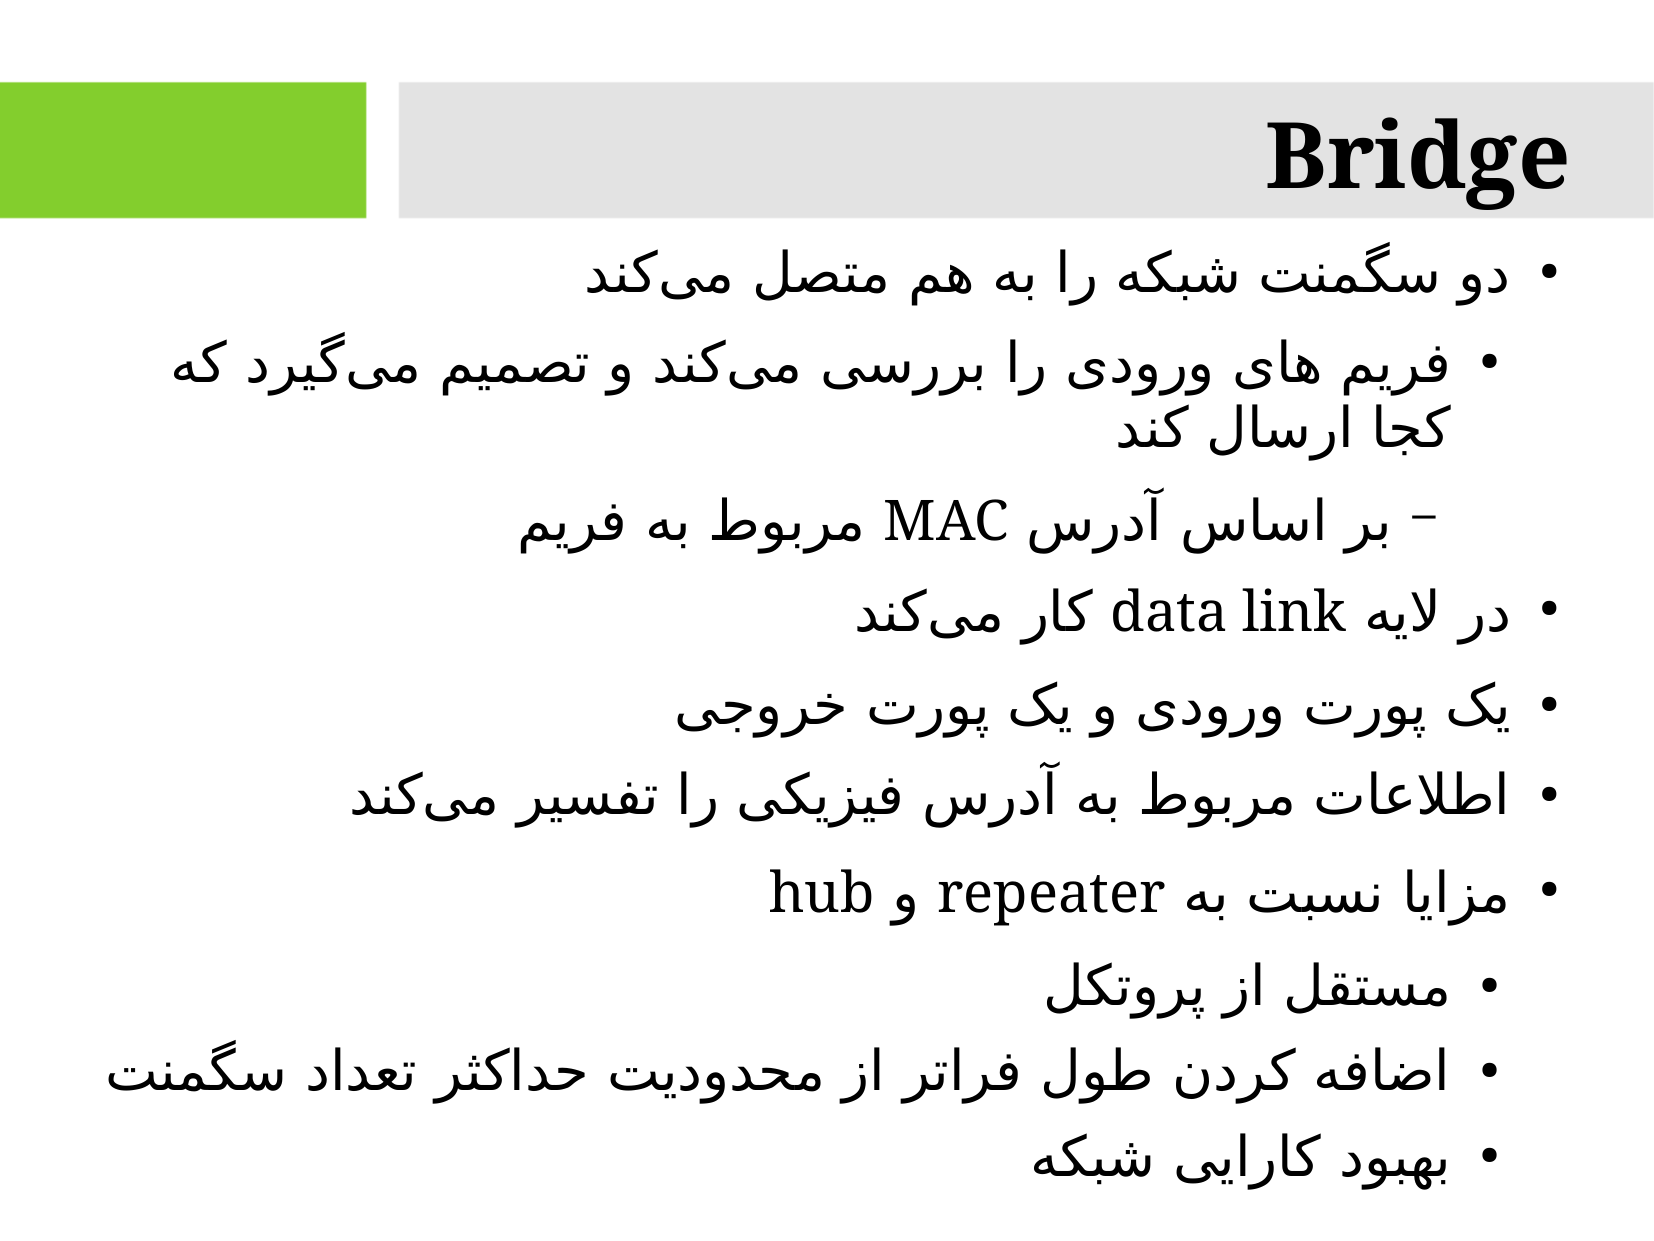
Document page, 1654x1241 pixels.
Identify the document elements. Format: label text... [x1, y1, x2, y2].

title Bridge [82, 49, 1571, 240]
list دو سگمنت شبکه را به هم متصل می‌کند فریم های ورودی را بررسی می‌کند و تصمیم می‌گیرد که کجا ارسال کند بر اساس آدرس MAC مربوط به فریم در لایه data link کار می‌کند یک پورت ورودی و یک پورت خروجی اطلاعات مربوط به آدرس فیزیکی را تفسیر می‌کند مزایا نسبت به repeater و hub مستقل از پروتکل اضافه کردن طول فراتر از محدودیت حداکثر تعداد سگمنت بهبود کارایی شبکه [82, 240, 1571, 1201]
picture [0, 0, 1654, 1241]
